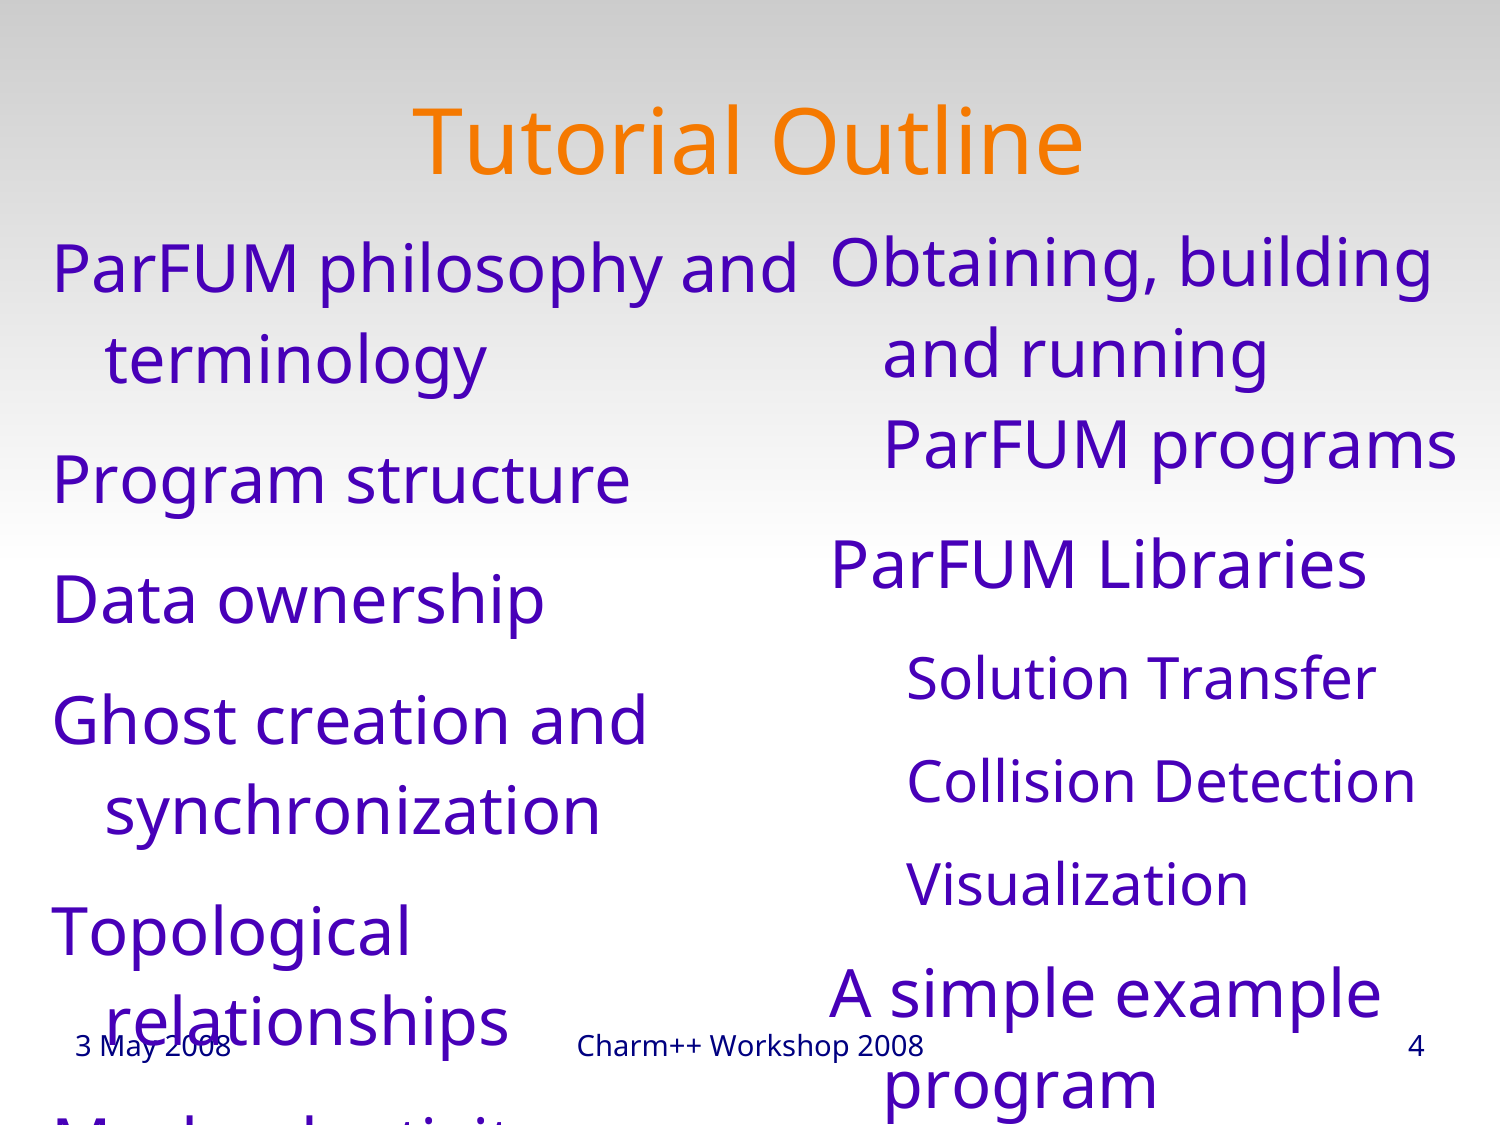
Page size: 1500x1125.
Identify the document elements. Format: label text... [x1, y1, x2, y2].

list Obtaining, building and running ParFUM programs ParFUM Libraries Solution Transfer Collision Detection Visualization A simple example program [812, 215, 1500, 990]
list ParFUM philosophy and terminology Program structure Data ownership Ghost creation and synchronization Topological relationships Mesh adaptivity [33, 221, 812, 967]
title Tutorial Outline [75, 52, 1425, 221]
